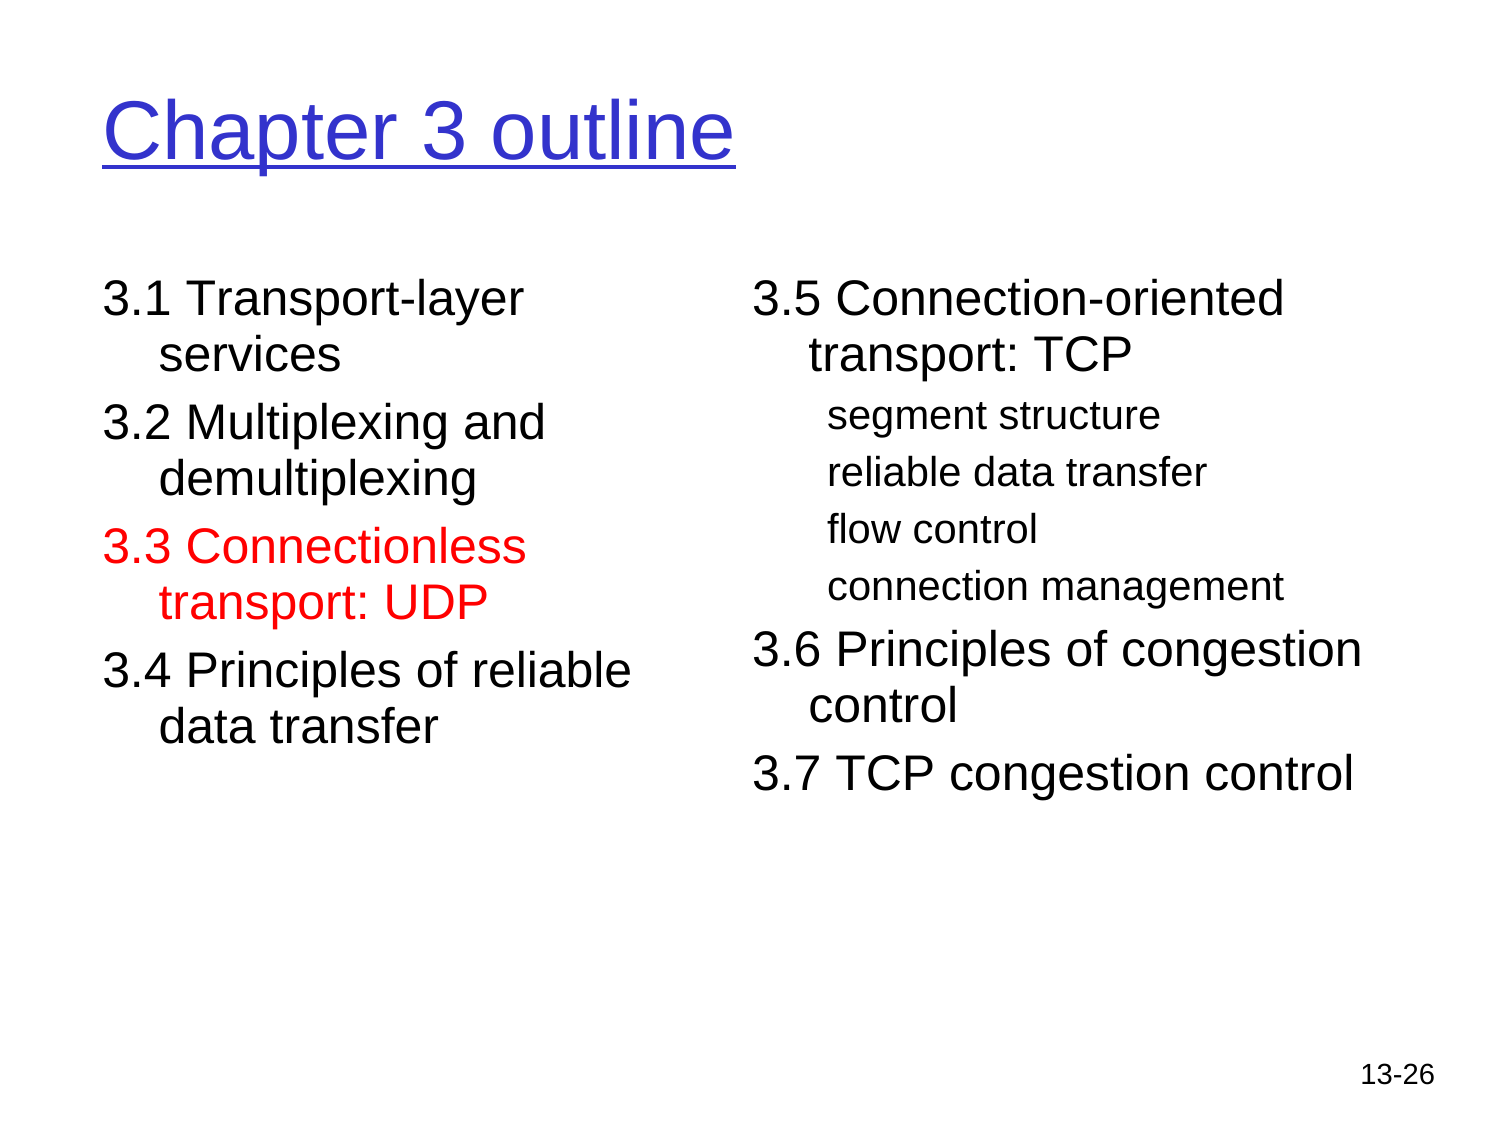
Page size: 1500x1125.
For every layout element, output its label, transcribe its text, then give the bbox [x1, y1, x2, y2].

list 3.1 Transport-layer services 3.2 Multiplexing and demultiplexing 3.3 Connectionless transport: UDP 3.4 Principles of reliable data transfer [87, 262, 713, 1026]
list 3.5 Connection-oriented transport: TCP segment structure reliable data transfer flow control connection management 3.6 Principles of congestion control 3.7 TCP congestion control [737, 262, 1403, 1026]
title Chapter 3 outline [87, 37, 1363, 225]
